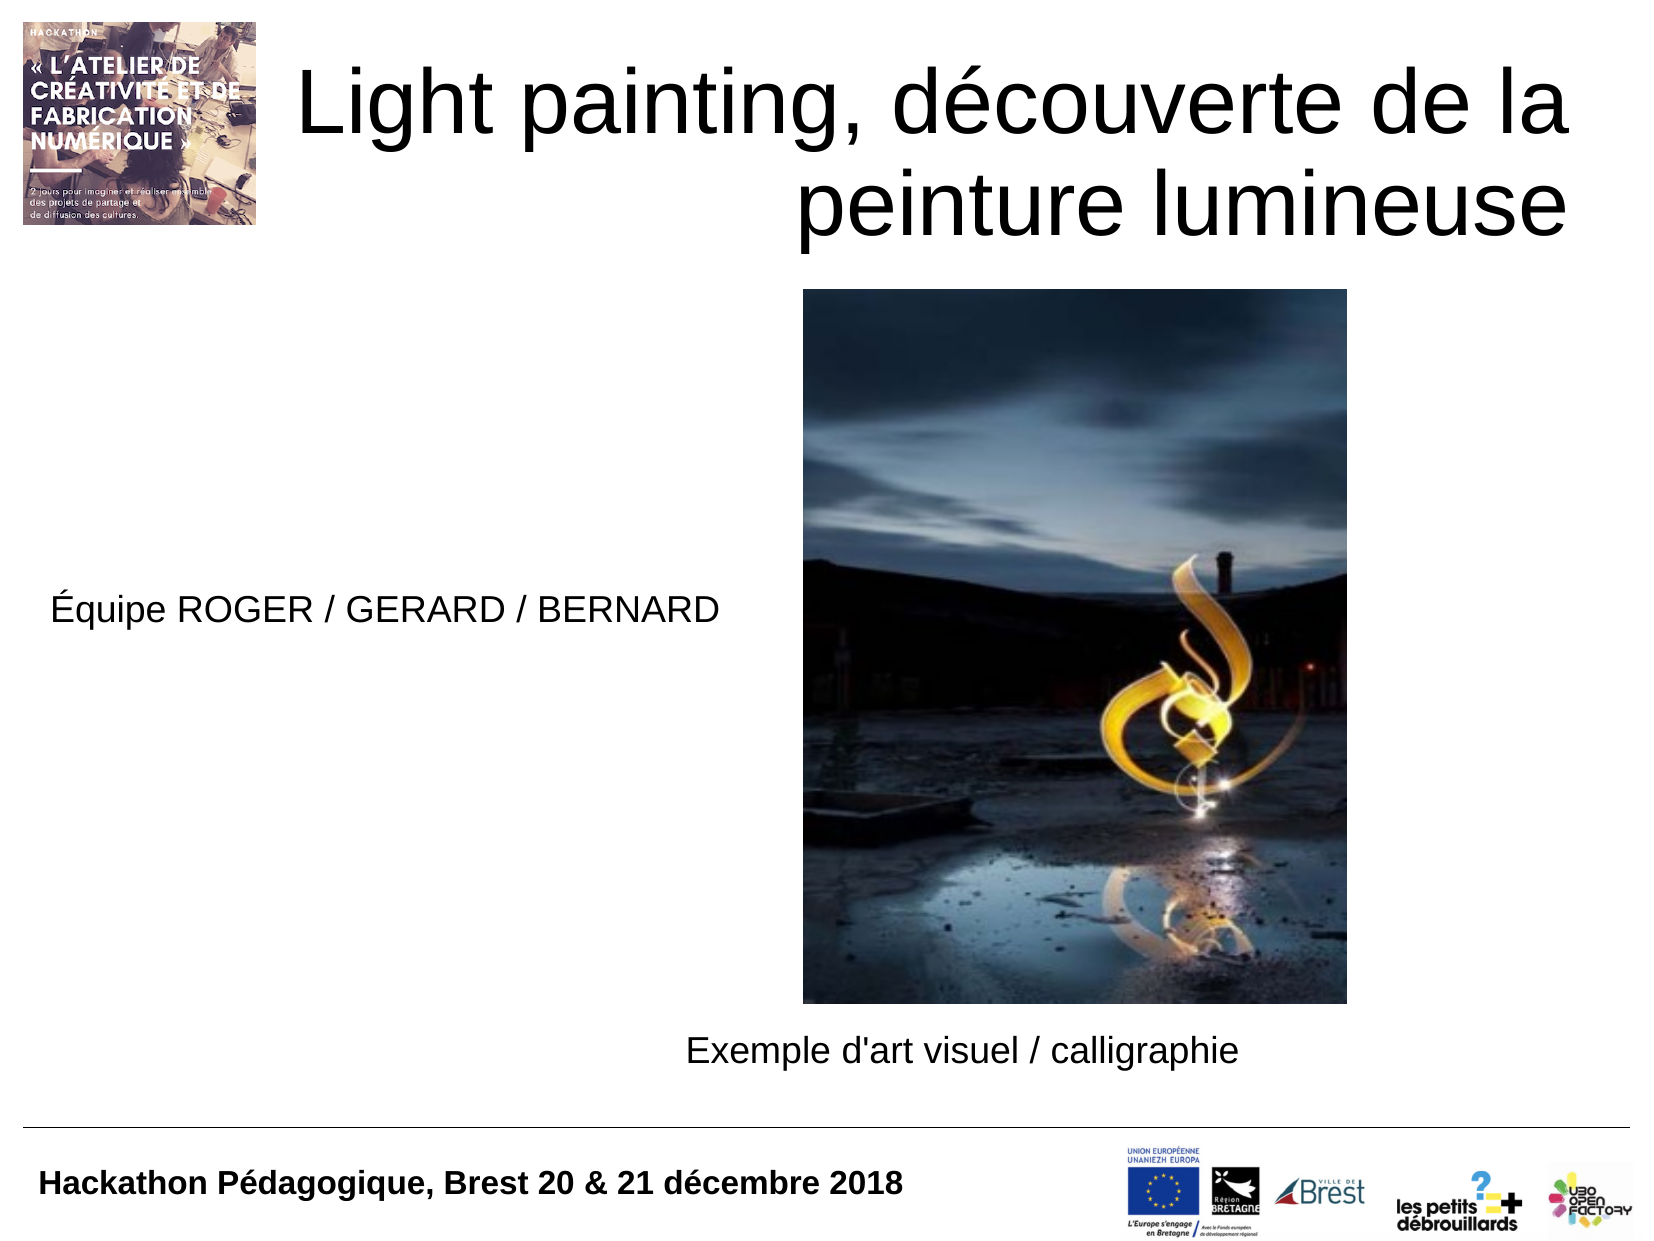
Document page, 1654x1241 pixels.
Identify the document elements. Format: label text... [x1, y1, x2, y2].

text_box Équipe ROGER / GERARD / BERNARD [35, 580, 736, 638]
picture [1120, 1137, 1642, 1241]
text_box Exemple d'art visuel / calligraphie [342, 1021, 1583, 1121]
picture [803, 289, 1347, 1004]
picture [23, 22, 256, 225]
text_box Hackathon Pédagogique, Brest 20 & 21 décembre 2018 [23, 1157, 945, 1211]
title Light painting, découverte de la peinture lumineuse [236, 49, 1571, 257]
